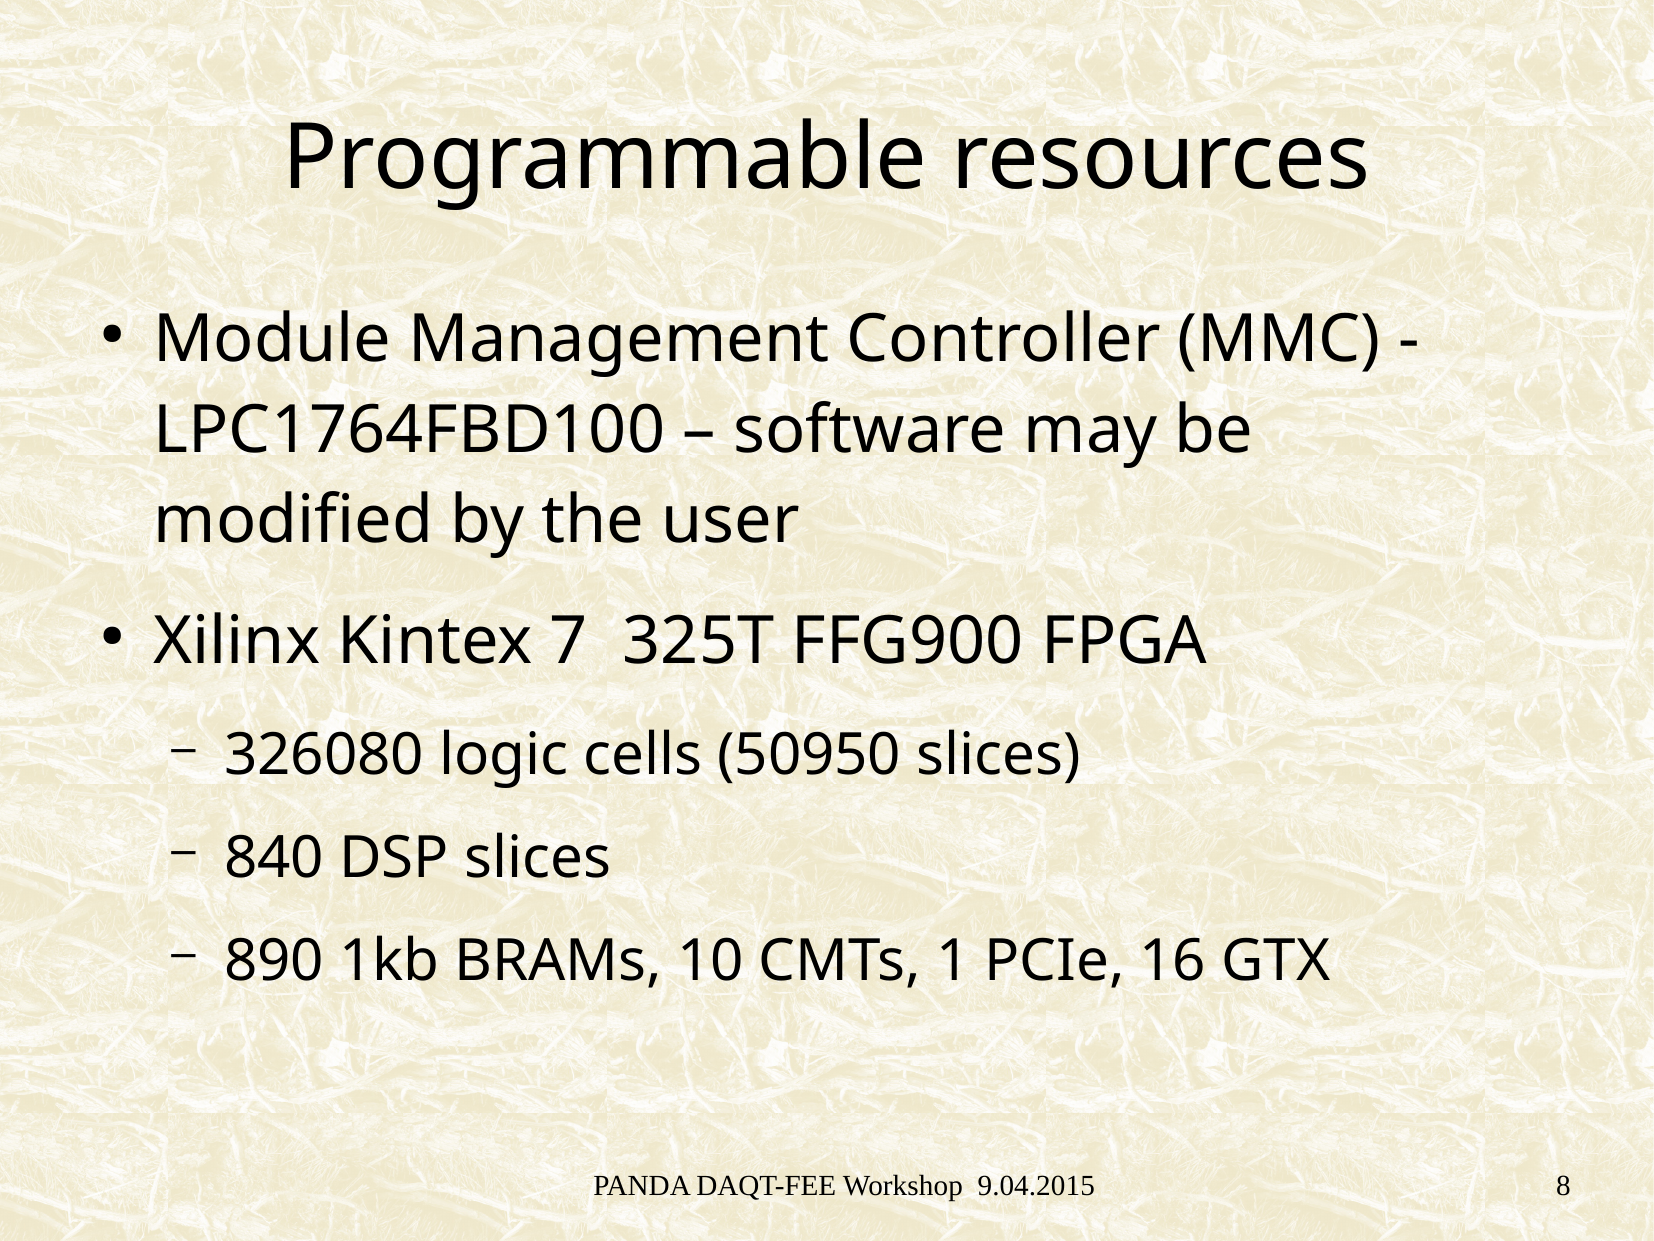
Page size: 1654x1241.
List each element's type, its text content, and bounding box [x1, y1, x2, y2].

title Programmable resources [82, 49, 1571, 257]
picture [0, 0, 1654, 1241]
list Module Management Controller (MMC) - LPC1764FBD100 – software may be modified by the user Xilinx Kintex 7 325T FFG900 FPGA 326080 logic cells (50950 slices) 840 DSP slices 890 1kb BRAMs, 10 CMTs, 1 PCIe, 16 GTX [82, 290, 1538, 1010]
